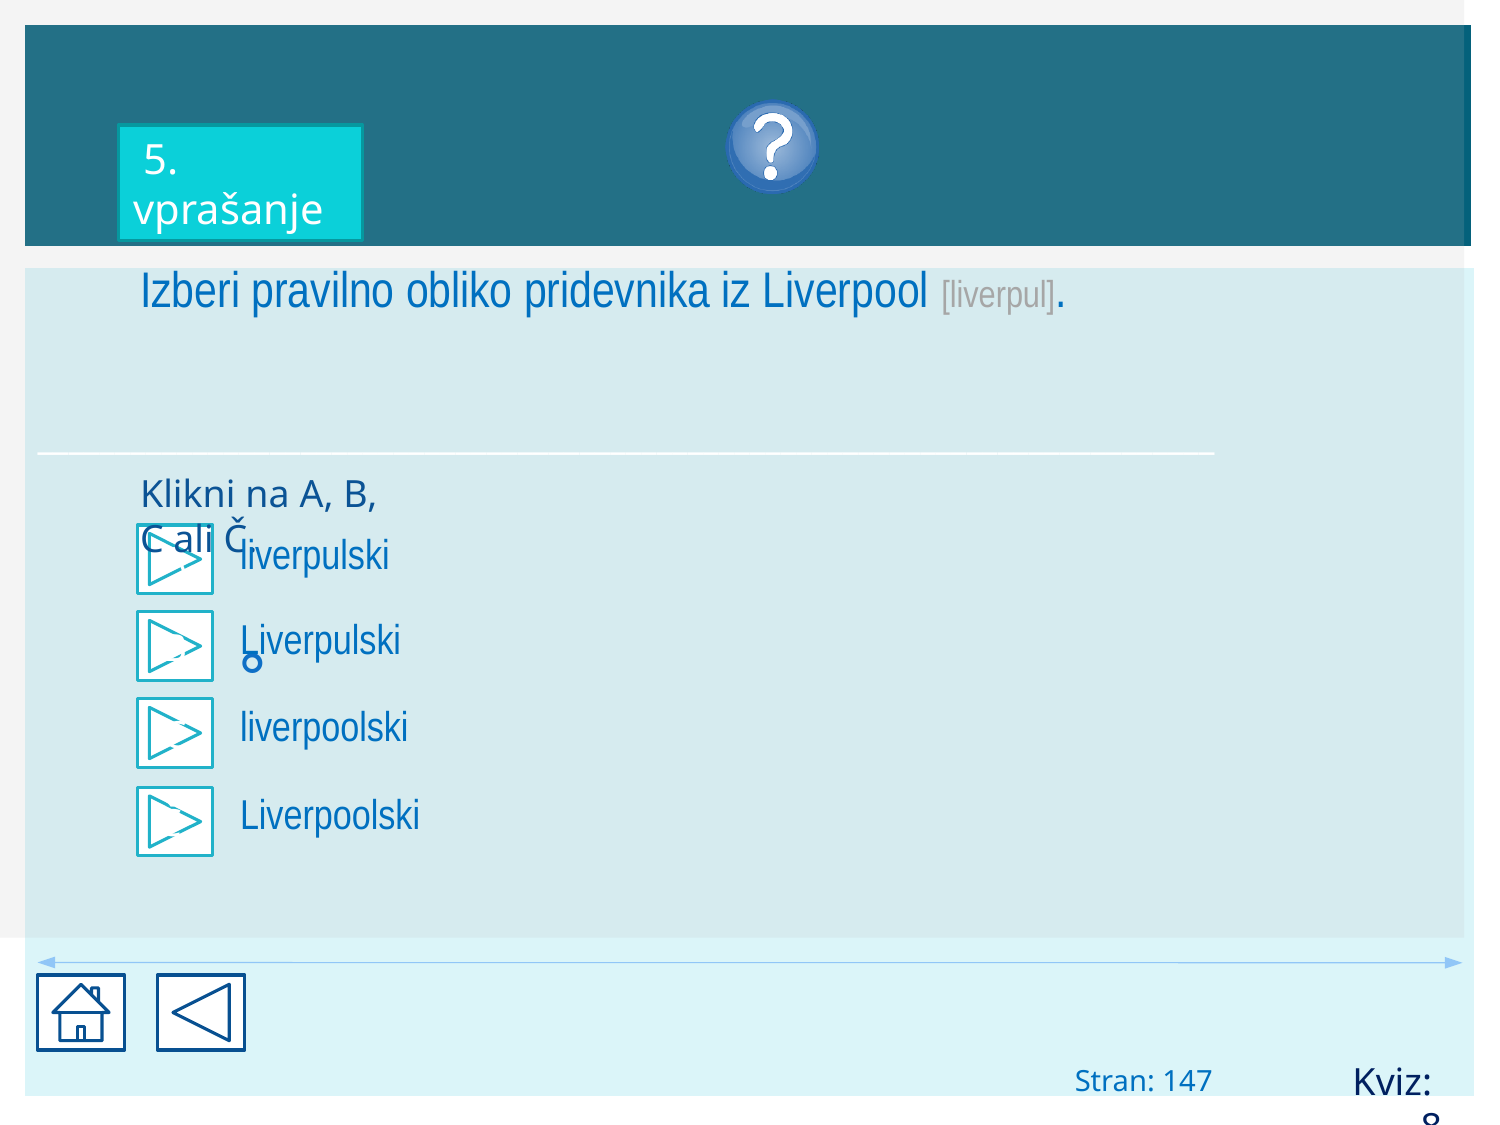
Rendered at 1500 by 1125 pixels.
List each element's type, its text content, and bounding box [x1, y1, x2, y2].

text_box liverpulski [224, 519, 1350, 586]
text_box C [137, 698, 213, 768]
text_box ____________________________________________________________________________ [22, 404, 1488, 466]
text_box Liverpoolski [225, 780, 1351, 846]
text_box Stran: 147 [975, 1055, 1313, 1106]
text_box A [137, 524, 213, 594]
text_box Č. [137, 787, 213, 856]
text_box Izberi pravilno obliko pridevnika iz Liverpool [liverpul]. [125, 249, 1351, 326]
picture [725, 100, 819, 194]
text_box liverpoolski [225, 692, 1351, 759]
text_box B [137, 611, 213, 681]
text_box Liverpulski [225, 605, 1351, 671]
text_box [37, 975, 125, 1051]
text_box Klikni na A, B, C ali Č. [125, 466, 413, 524]
text_box Kviz: 8 [1337, 1050, 1475, 1111]
text_box [0, 0, 1465, 938]
text_box 5. vprašanje [118, 125, 363, 191]
text_box [157, 975, 245, 1051]
